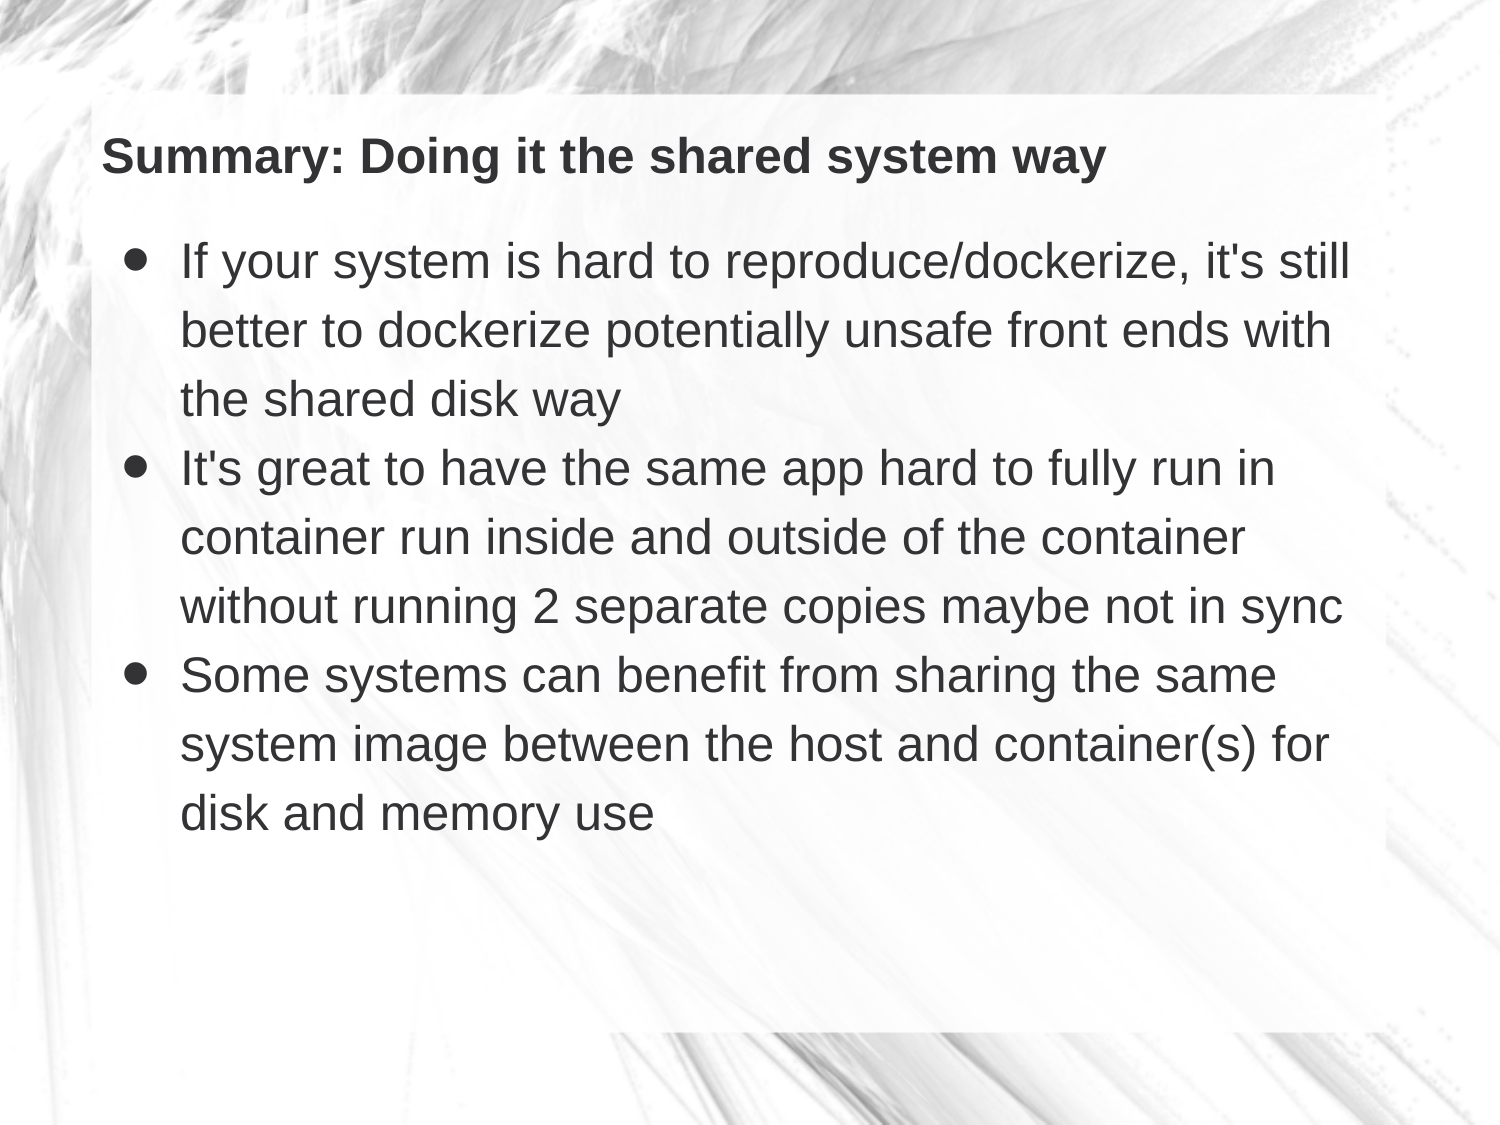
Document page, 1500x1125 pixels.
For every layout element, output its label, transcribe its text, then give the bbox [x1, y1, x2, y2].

list If your system is hard to reproduce/dockerize, it's still better to dockerize potentially unsafe front ends with the shared disk way It's great to have the same app hard to fully run in container run inside and outside of the container without running 2 separate copies maybe not in sync Some systems can benefit from sharing the same system image between the host and container(s) for disk and memory use [90, 204, 1393, 610]
picture [0, 0, 1500, 1125]
title Summary: Doing it the shared system way [61, 108, 1412, 205]
